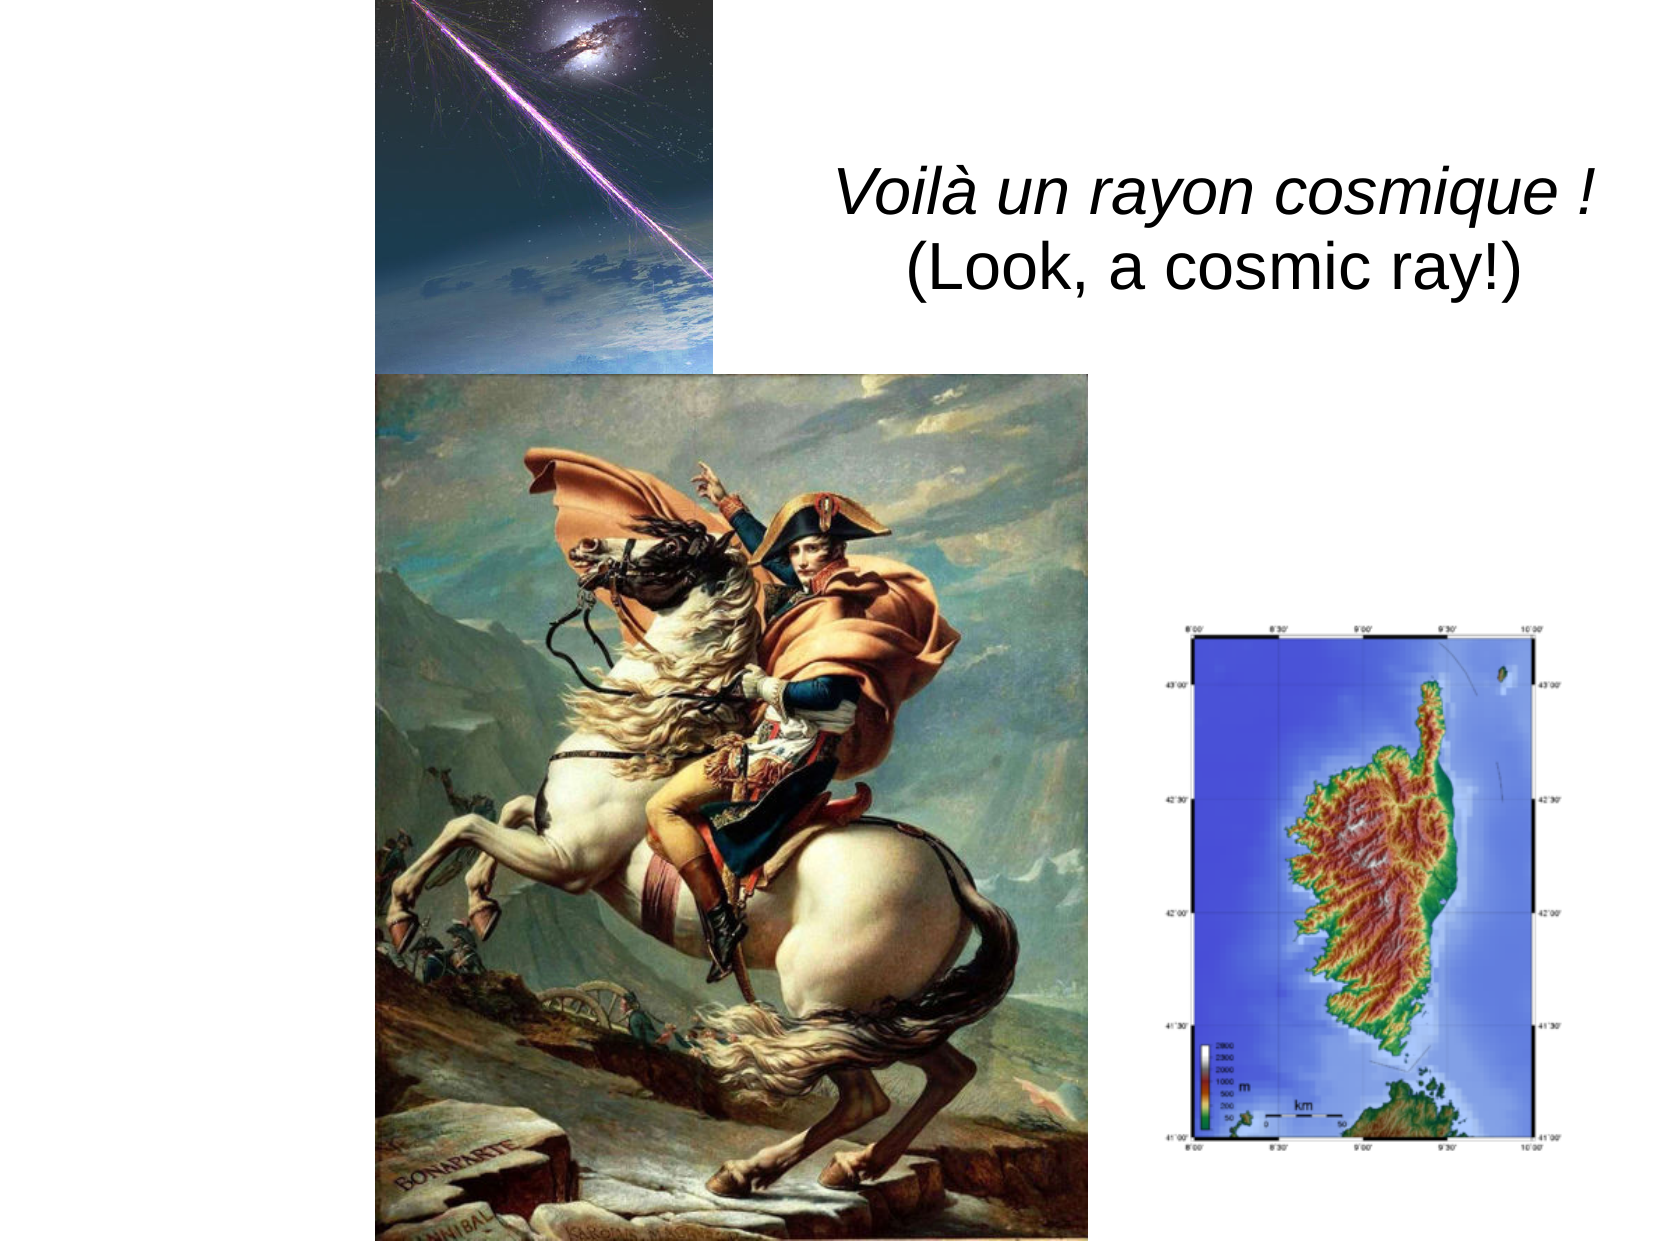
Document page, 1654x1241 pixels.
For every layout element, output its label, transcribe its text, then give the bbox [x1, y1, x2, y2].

picture [1162, 620, 1568, 1163]
text_box Voilà un rayon cosmique ! (Look, a cosmic ray!) [818, 146, 1606, 360]
picture [375, 0, 1088, 1241]
